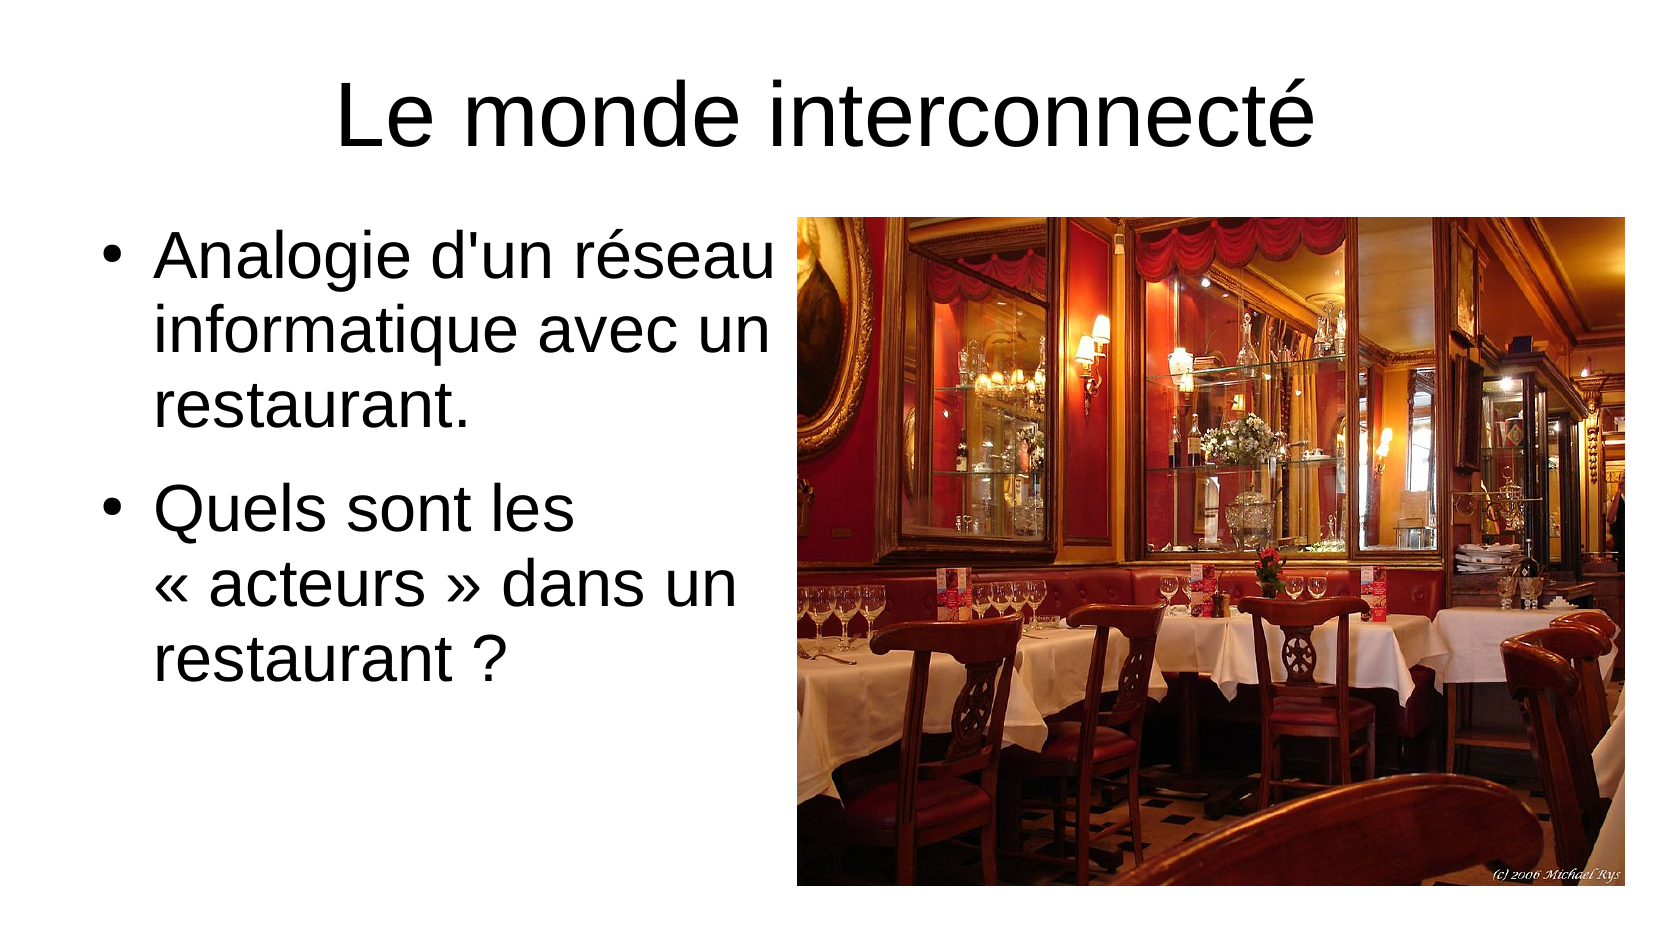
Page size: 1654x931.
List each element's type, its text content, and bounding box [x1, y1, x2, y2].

list Analogie d'un réseau informatique avec un restaurant. Quels sont les « acteurs » dans un restaurant ? [82, 217, 797, 758]
picture [797, 217, 1625, 886]
title Le monde interconnecté [82, 37, 1571, 193]
